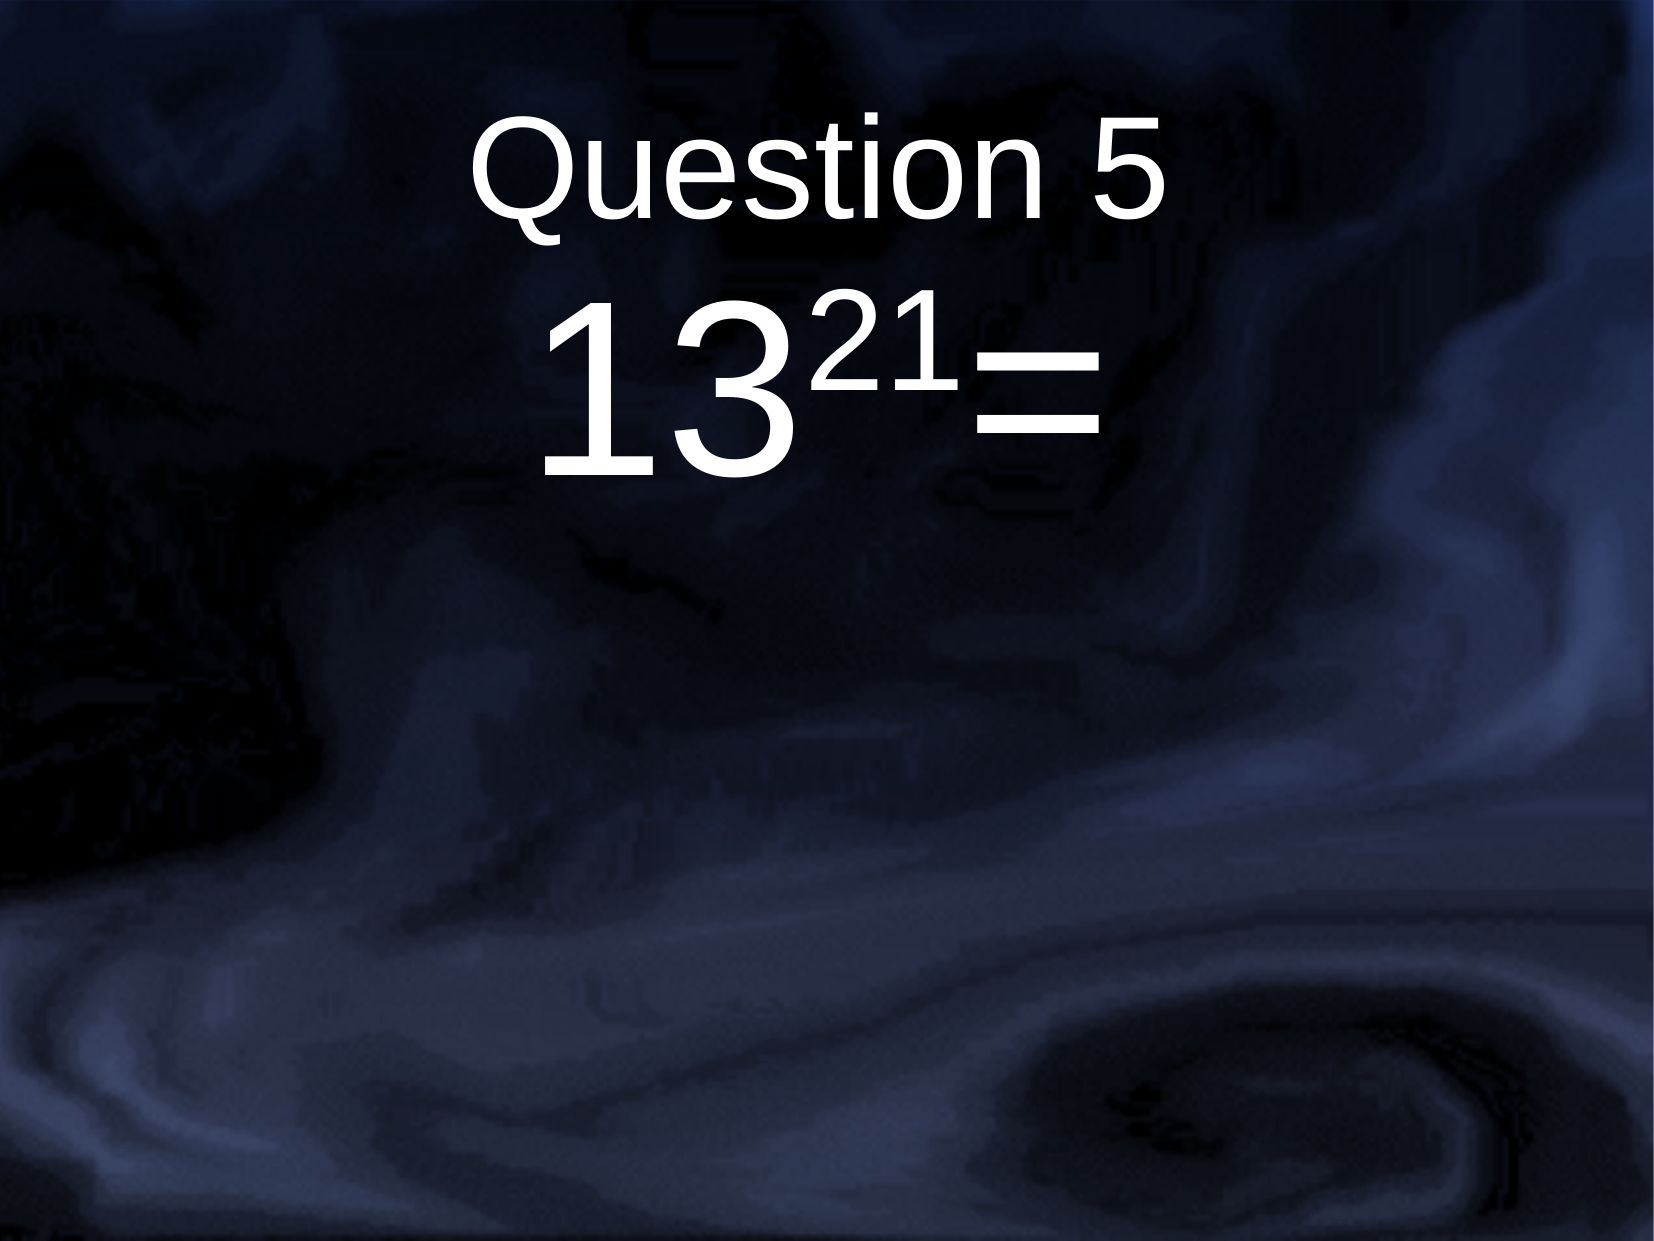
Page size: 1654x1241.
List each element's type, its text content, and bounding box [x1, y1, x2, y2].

picture [0, 0, 1654, 1241]
subtitle Question 5 1321= [75, 81, 1564, 534]
